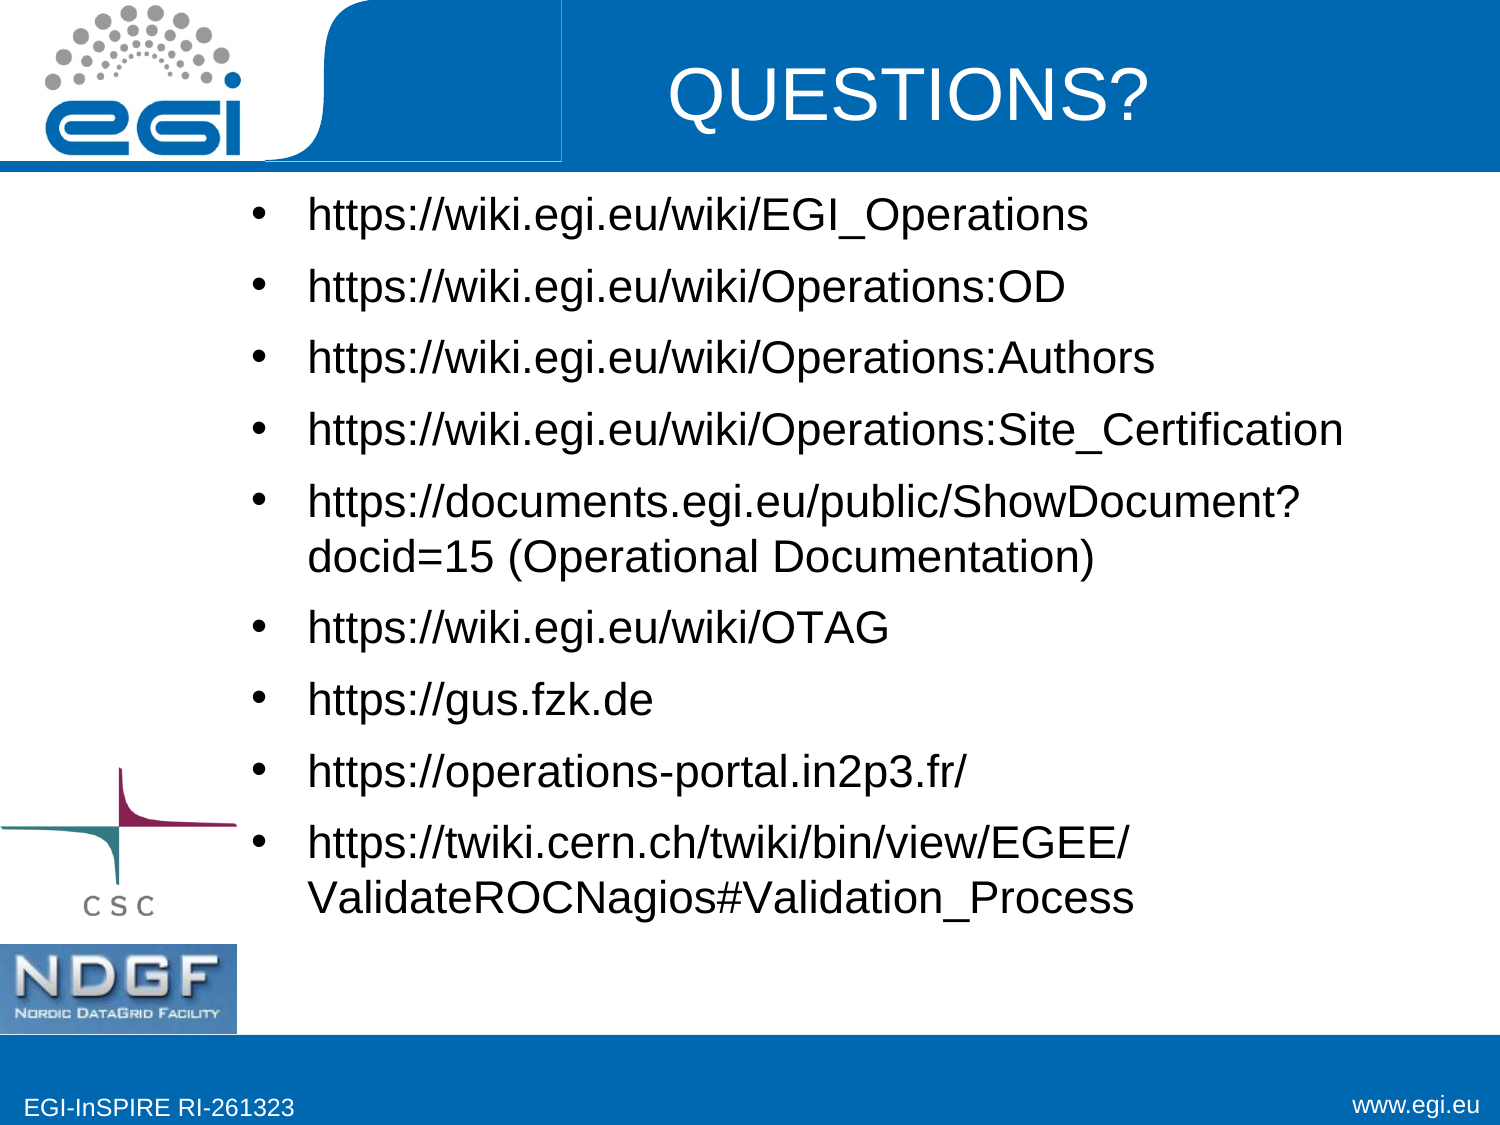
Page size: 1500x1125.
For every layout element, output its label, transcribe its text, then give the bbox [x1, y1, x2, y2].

list https://wiki.egi.eu/wiki/EGI_Operations https://wiki.egi.eu/wiki/Operations:OD https://wiki.egi.eu/wiki/Operations:Authors https://wiki.egi.eu/wiki/Operations:Site_Certification https://documents.egi.eu/public/ShowDocument?docid=15 (Operational Documentation) https://wiki.egi.eu/wiki/OTAG https://gus.fzk.de https://operations-portal.in2p3.fr/ https://twiki.cern.ch/twiki/bin/view/EGEE/ValidateROCNagios#Validation_Process [236, 177, 1500, 1003]
picture [0, 0, 265, 161]
title QUESTIONS? [348, 0, 1471, 177]
picture [0, 767, 236, 916]
picture [0, 944, 237, 1034]
